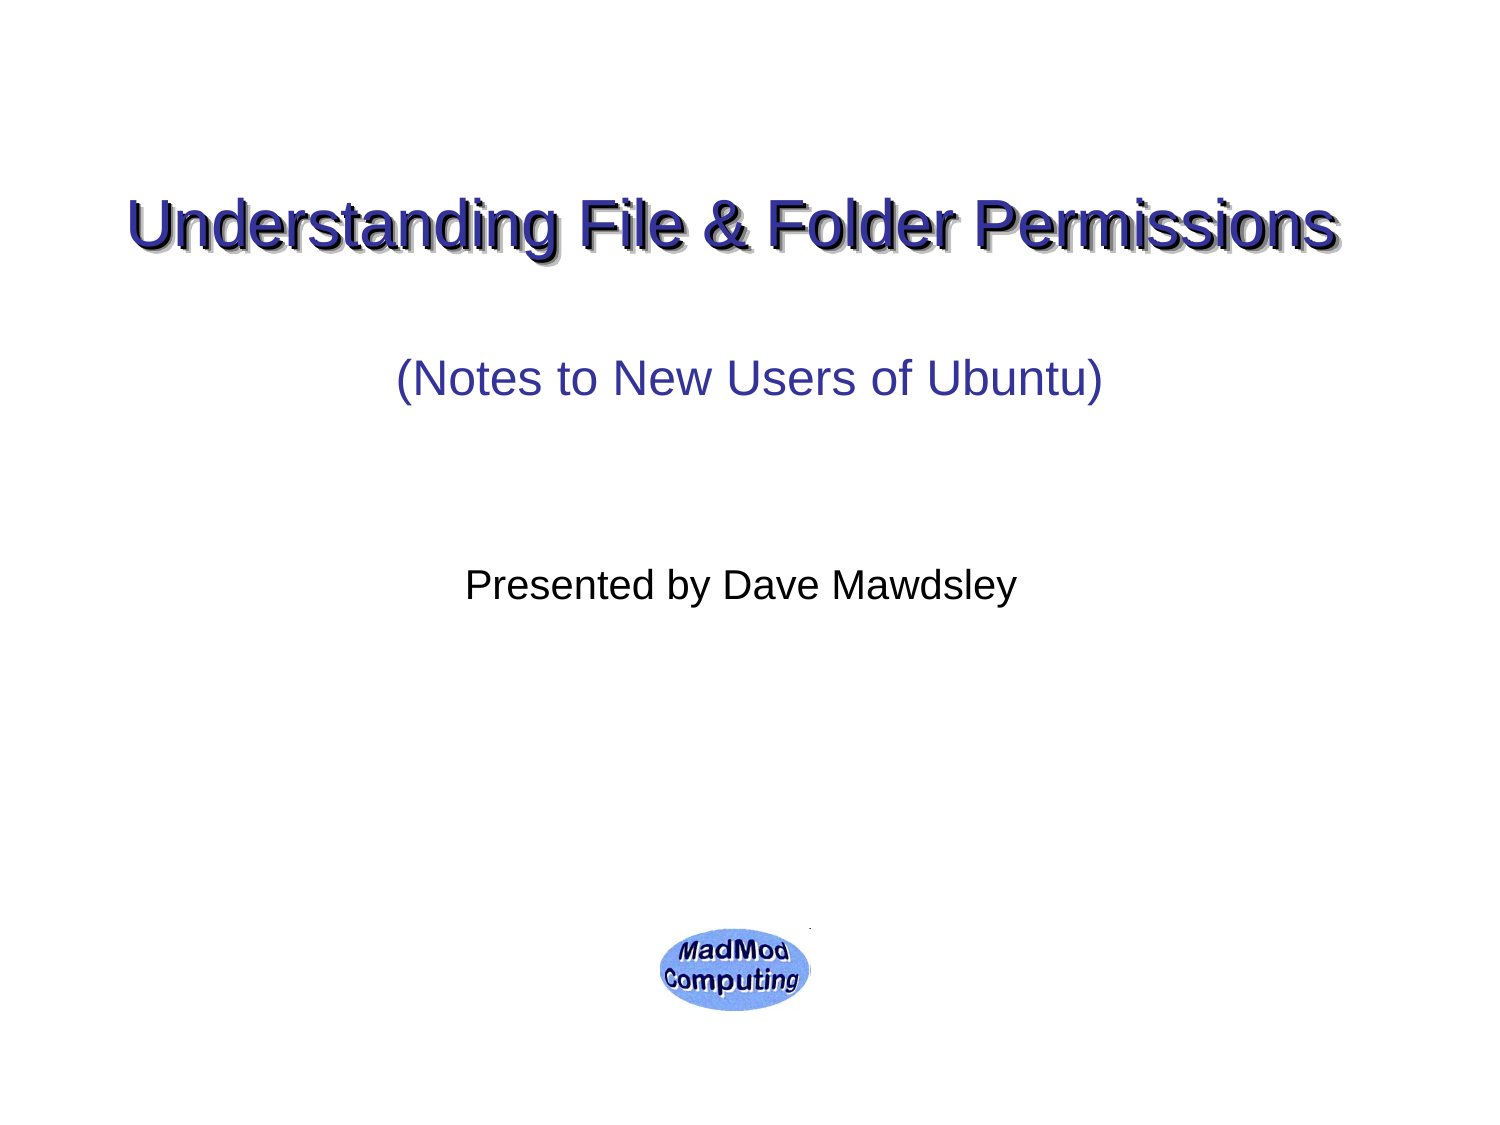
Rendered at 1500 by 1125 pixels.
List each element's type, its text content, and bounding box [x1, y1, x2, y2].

subtitle Presented by Dave Mawdsley [375, 562, 1088, 638]
title Understanding File & Folder Permissions [37, 162, 1426, 284]
picture [660, 928, 811, 1011]
text_box (Notes to New Users of Ubuntu) [375, 337, 1126, 413]
